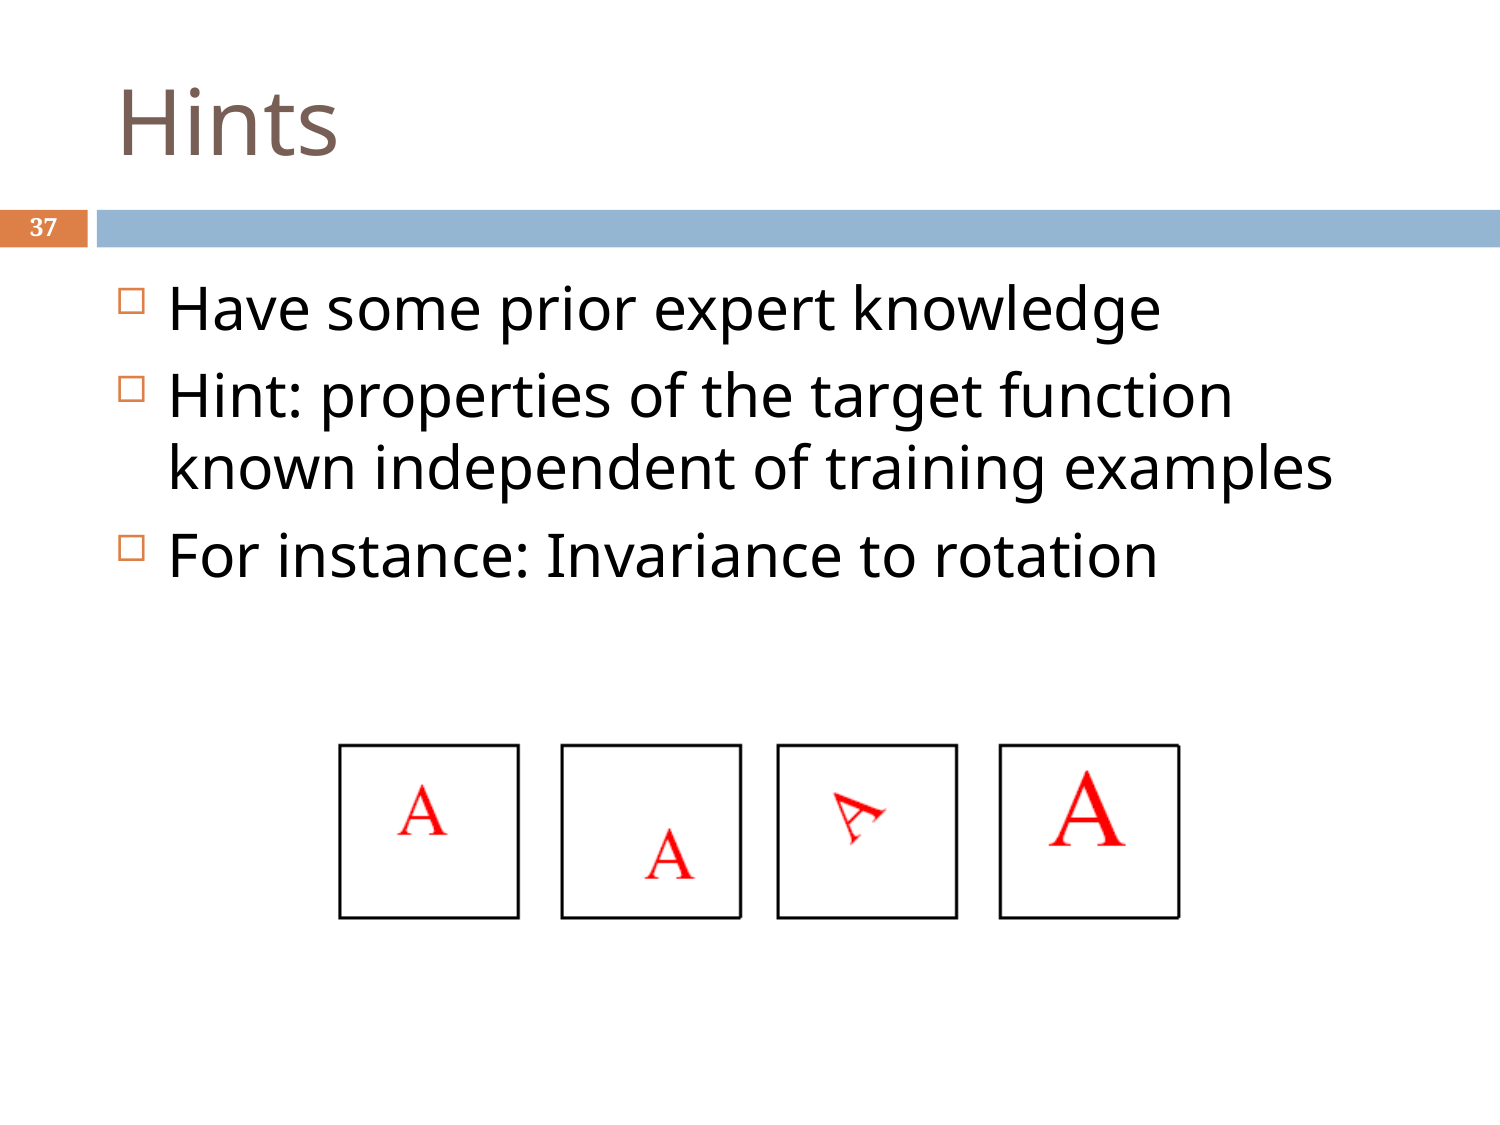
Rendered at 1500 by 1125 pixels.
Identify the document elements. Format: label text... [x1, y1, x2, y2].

title Hints [100, 37, 1438, 201]
list Have some prior expert knowledge Hint: properties of the target function known independent of training examples For instance: Invariance to rotation [100, 262, 1438, 771]
text_box <number> [0, 208, 88, 249]
picture [312, 716, 1201, 937]
